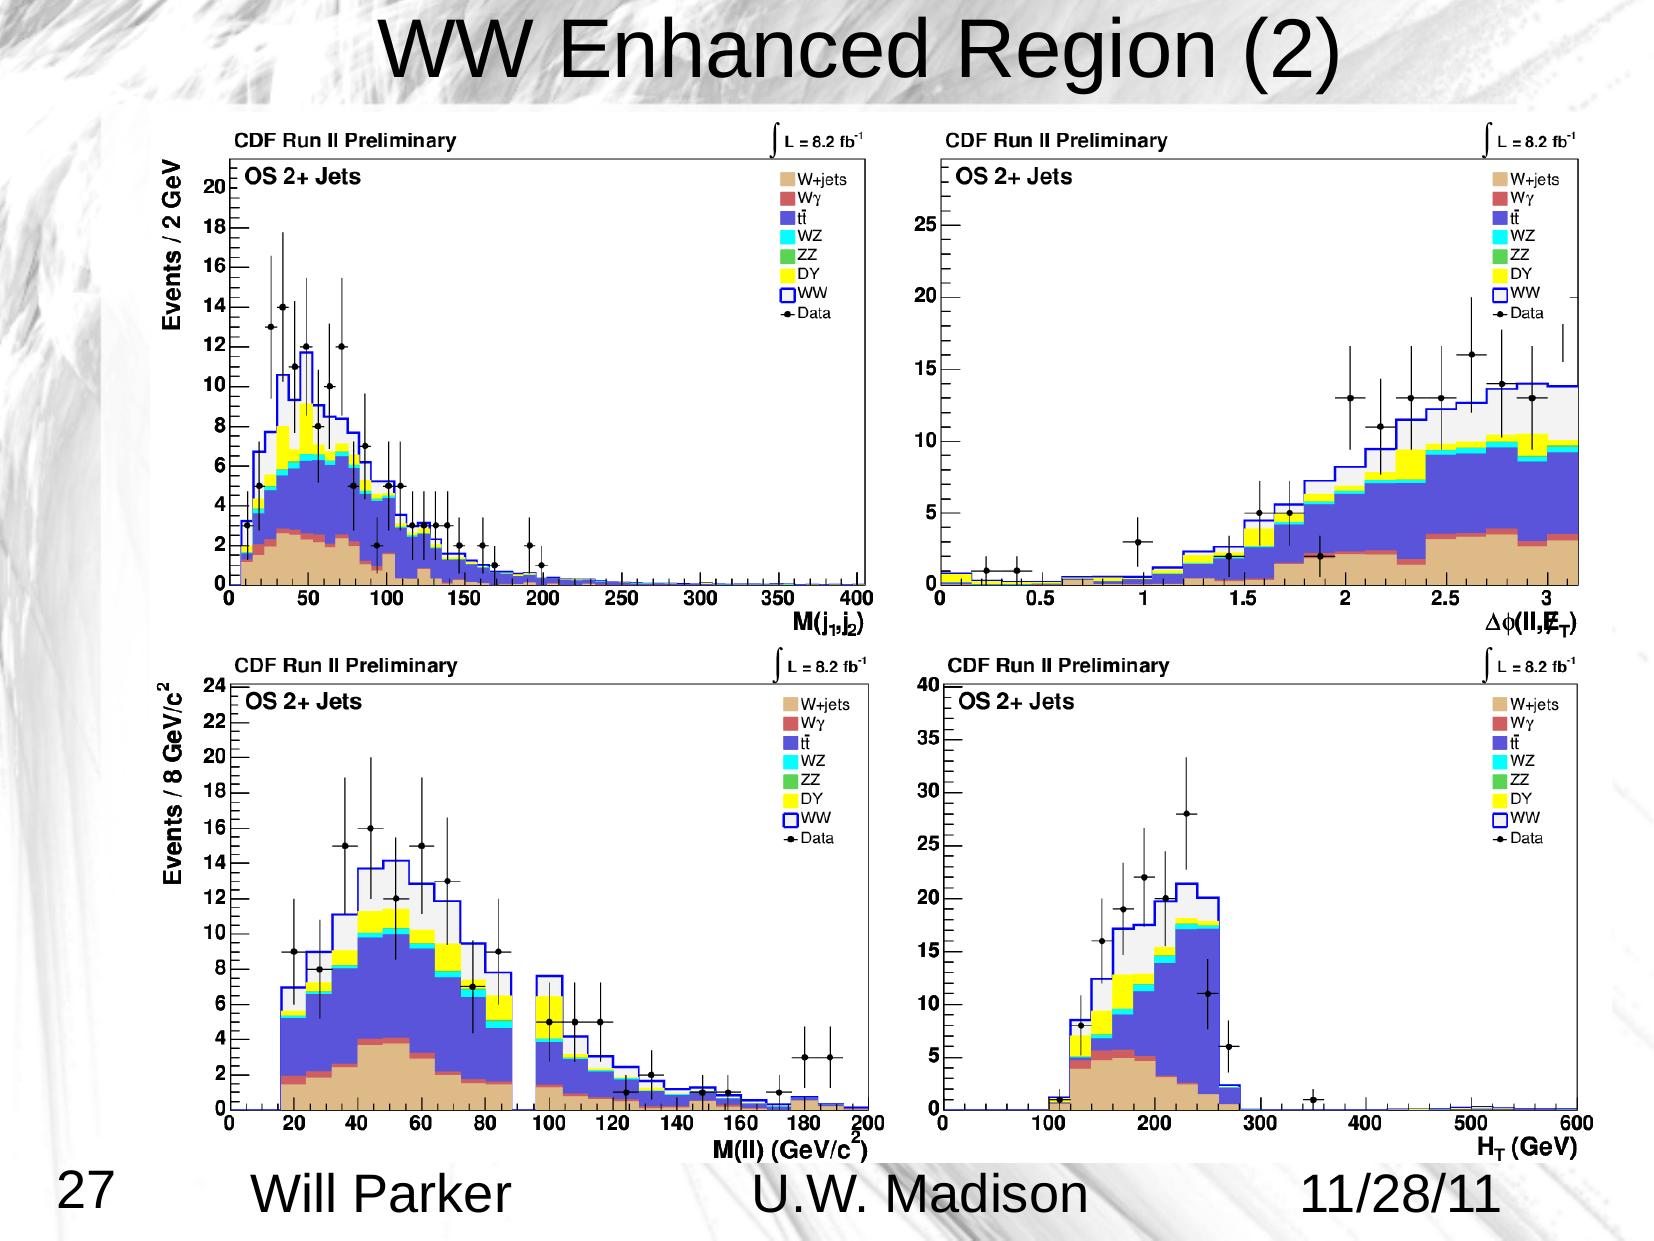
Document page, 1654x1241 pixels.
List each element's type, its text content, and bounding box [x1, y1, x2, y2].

title WW Enhanced Region (2) [33, 0, 1654, 131]
list 27 [0, 1155, 151, 1241]
picture [0, 0, 1654, 1241]
text_box Will Parker U.W. Madison 11/28/11 [151, 1160, 1566, 1241]
